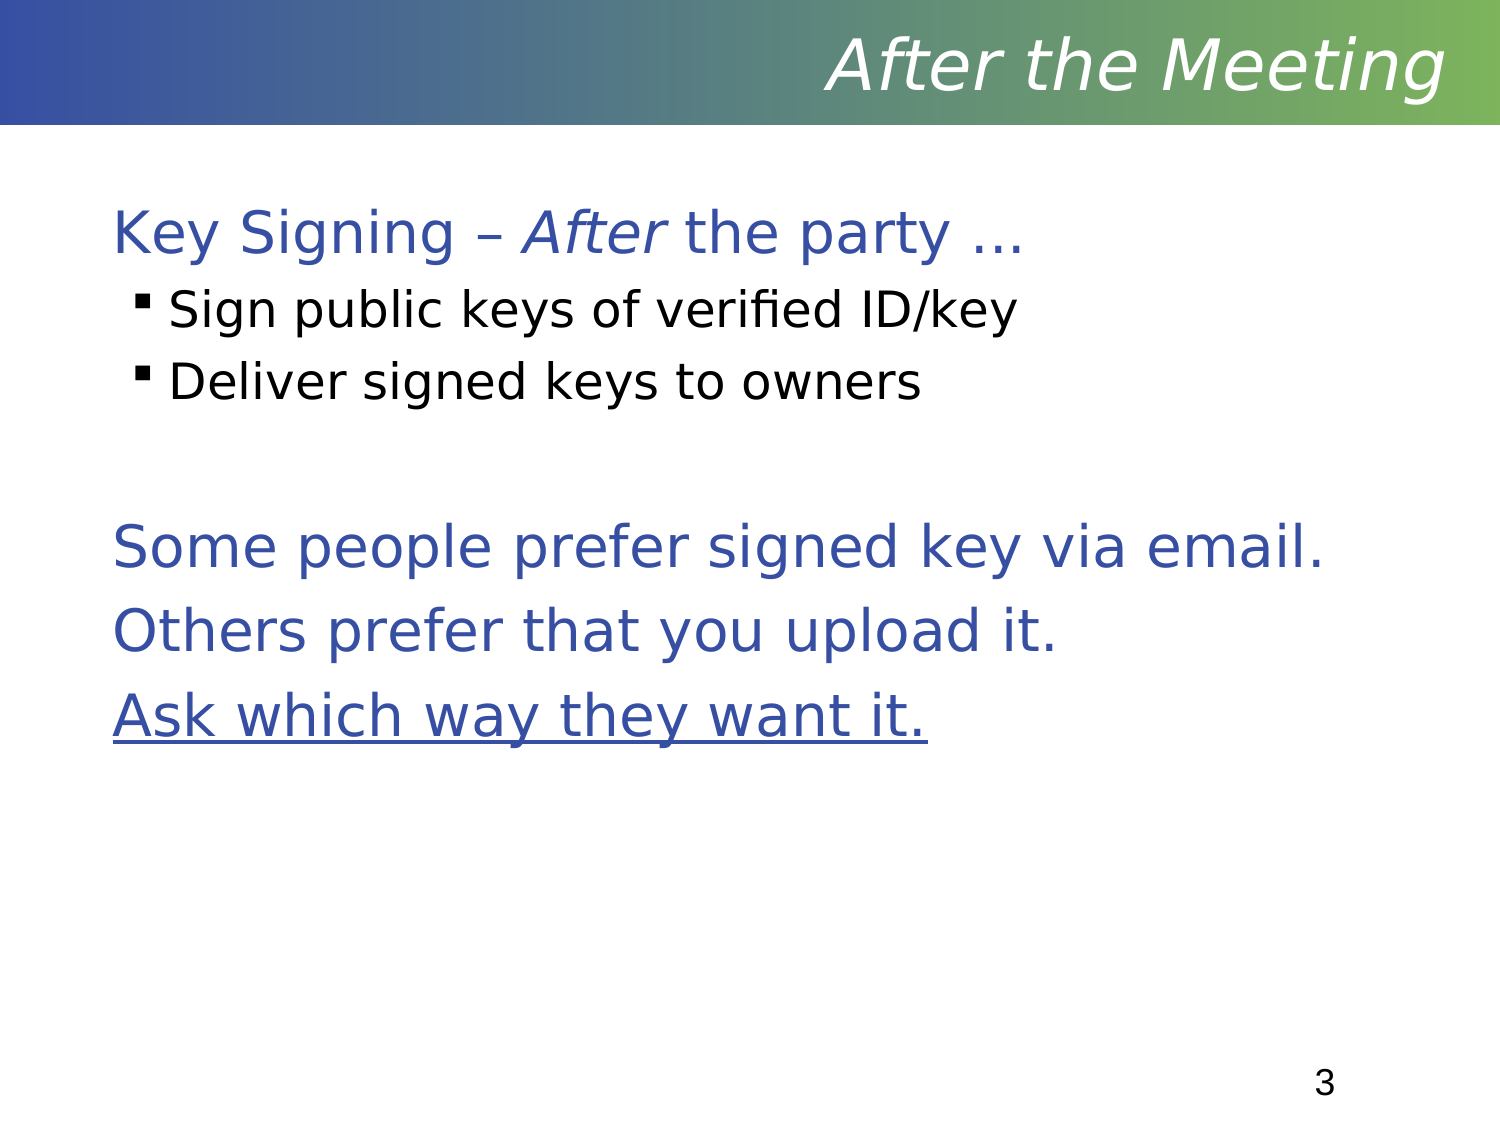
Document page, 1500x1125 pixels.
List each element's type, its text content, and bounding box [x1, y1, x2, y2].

title After the Meeting [62, 12, 1463, 113]
list Key Signing – After the party ... Sign public keys of verified ID/key Deliver signed keys to owners Some people prefer signed key via email. Others prefer that you upload it. Ask which way they want it. [70, 187, 1438, 925]
